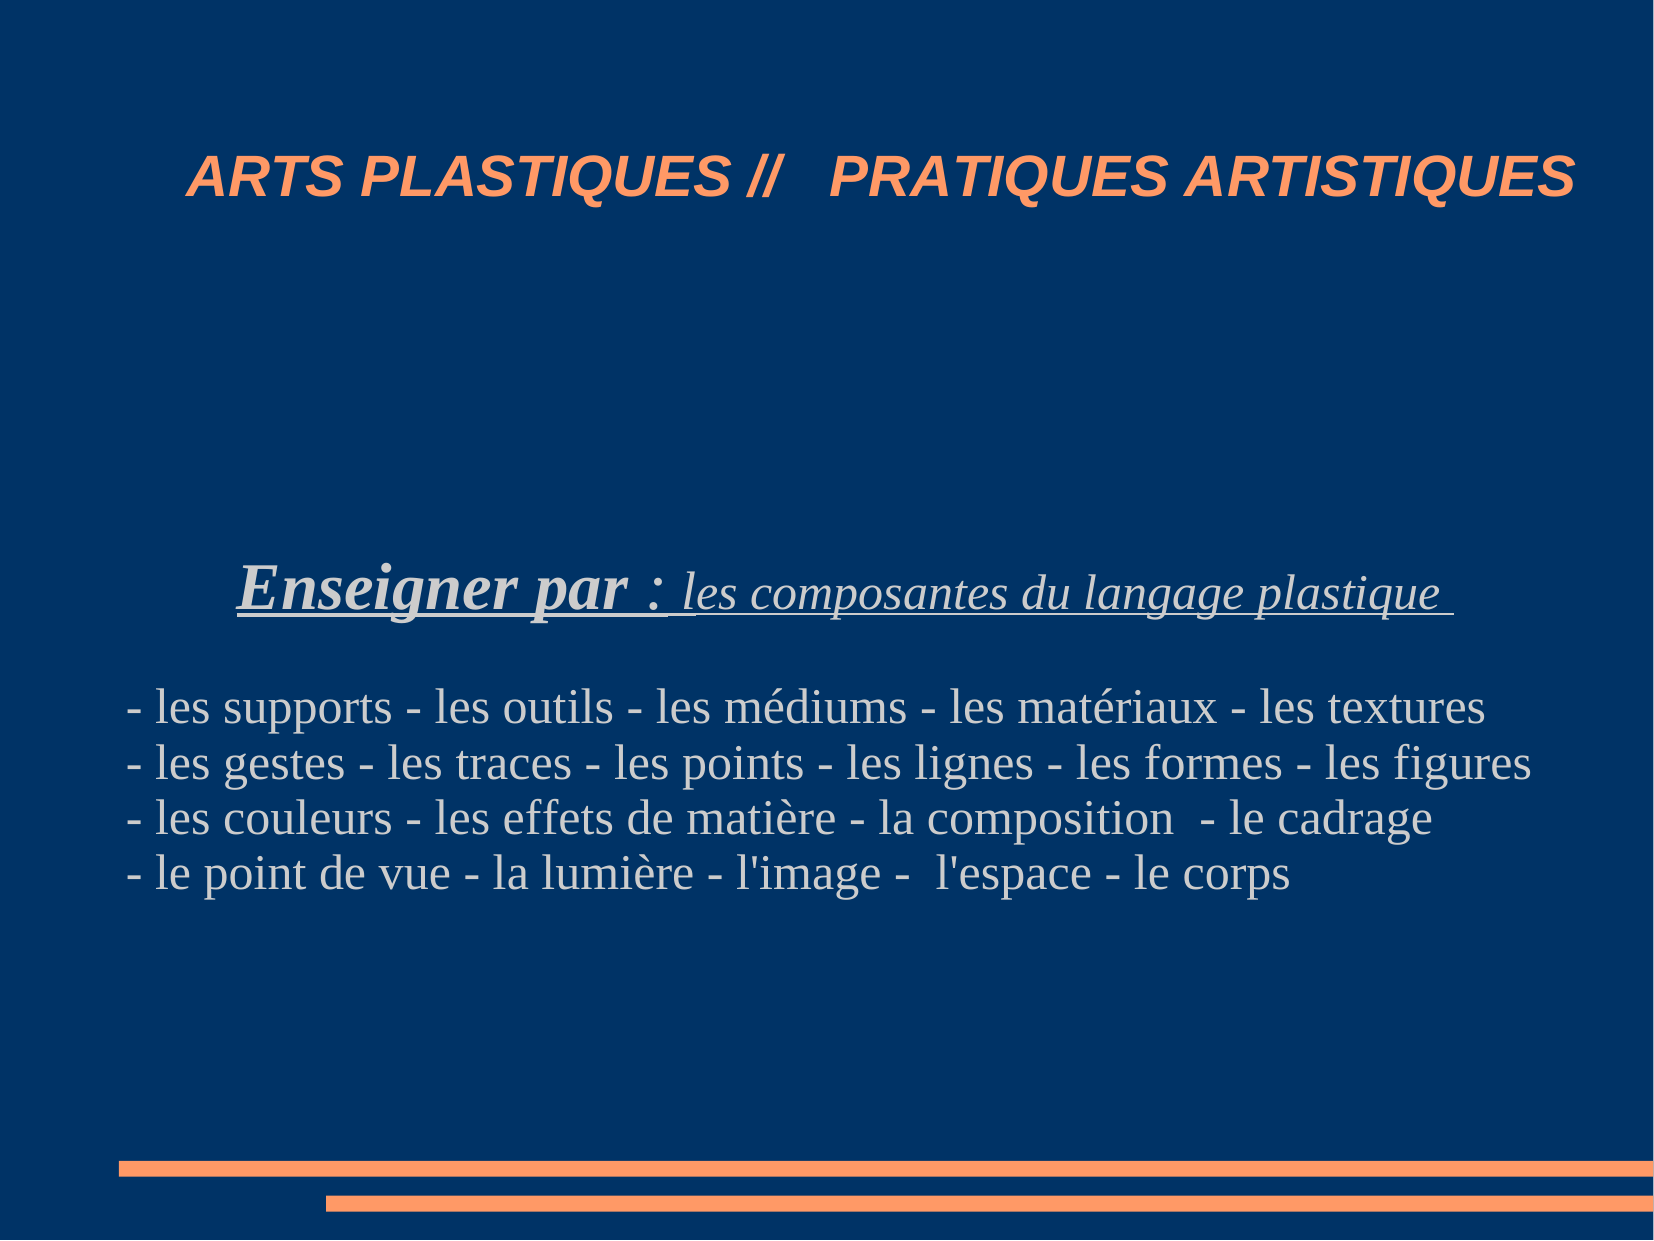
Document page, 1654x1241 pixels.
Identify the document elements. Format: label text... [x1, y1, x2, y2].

subtitle Enseigner par : les composantes du langage plastique - les supports - les outils - les médiums - les matériaux - les textures - les gestes - les traces - les points - les lignes - les formes - les figures - les couleurs - les effets de matière - la composition - le cadrage - le point de vue - la lumière - l'image - l'espace - le corps [125, 295, 1565, 1211]
title ARTS PLASTIQUES // PRATIQUES ARTISTIQUES [182, 142, 1595, 266]
